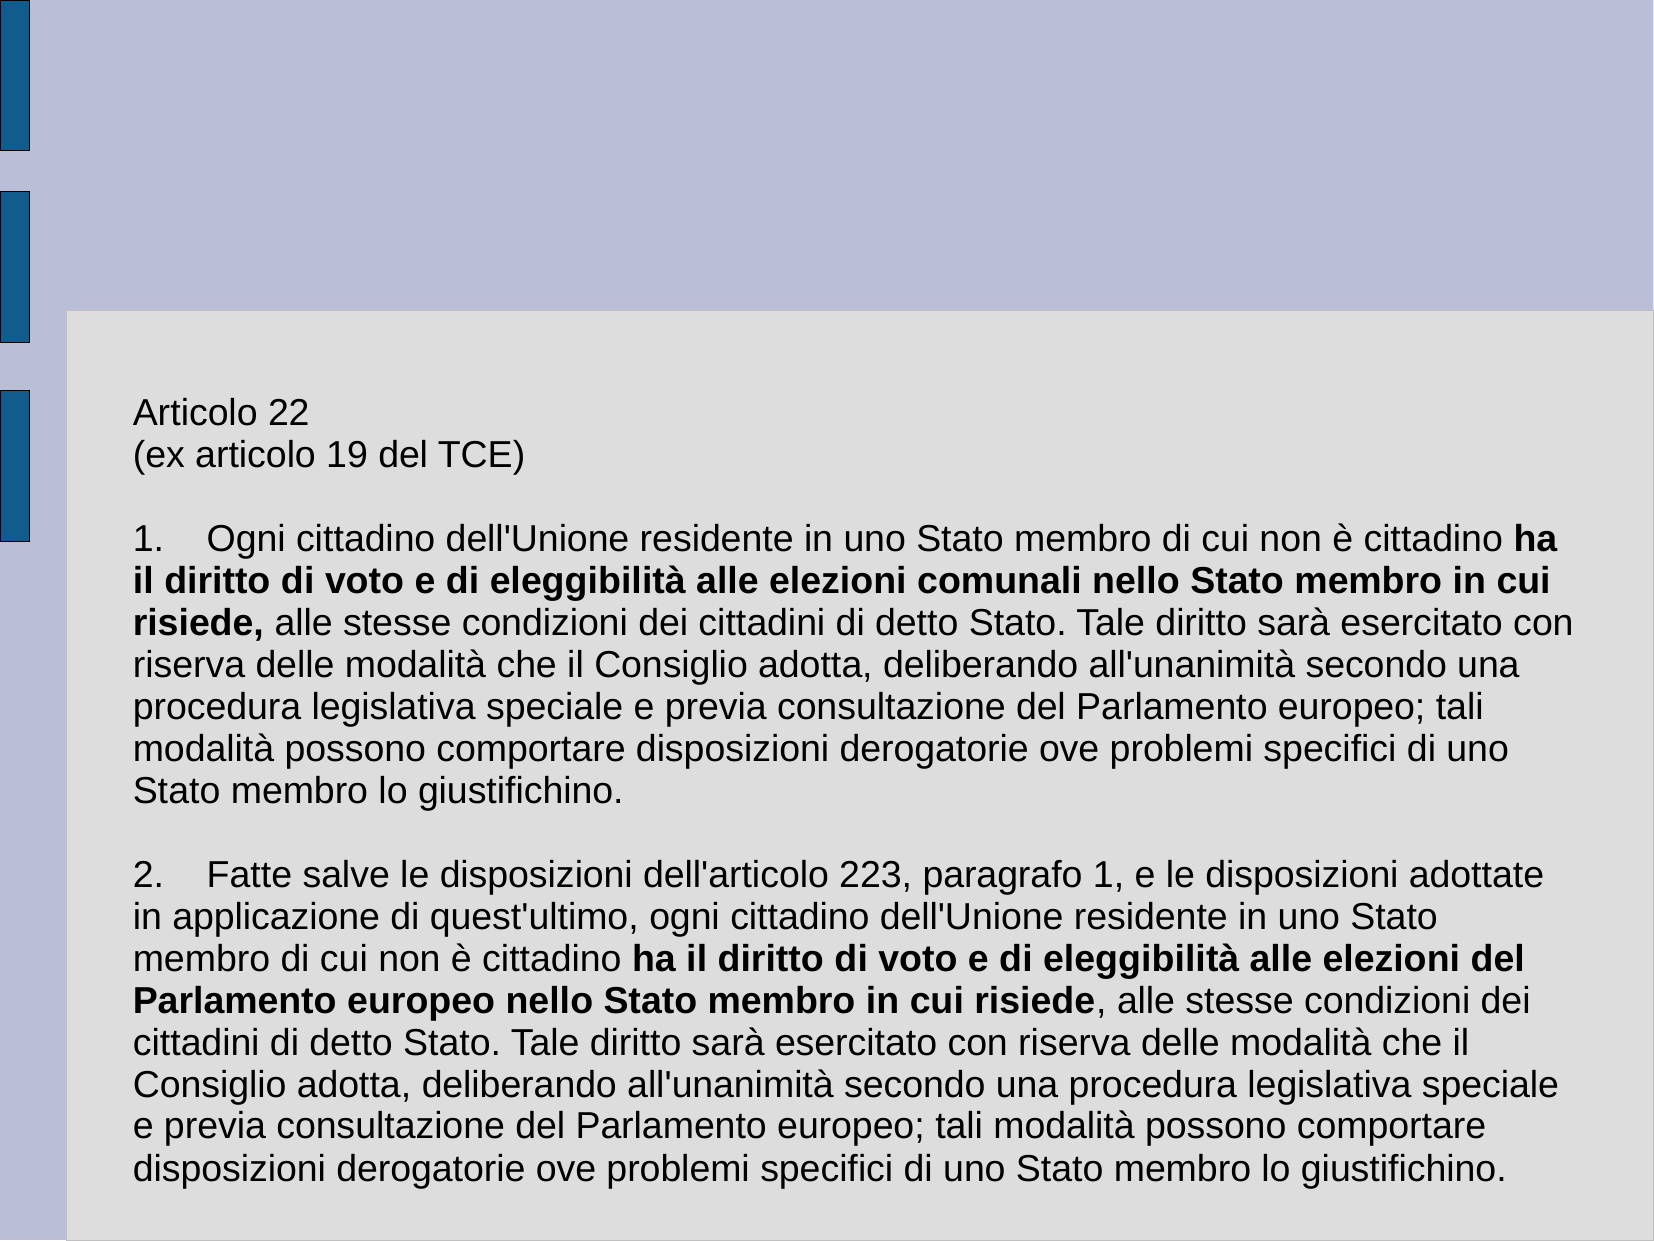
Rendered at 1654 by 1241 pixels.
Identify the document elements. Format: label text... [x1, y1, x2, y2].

text_box Articolo 22 (ex articolo 19 del TCE) 1. Ogni cittadino dell'Unione residente in uno Stato membro di cui non è cittadino ha il diritto di voto e di eleggibilità alle elezioni comunali nello Stato membro in cui risiede, alle stesse condizioni dei cittadini di detto Stato. Tale diritto sarà esercitato con riserva delle modalità che il Consiglio adotta, deliberando all'unanimità secondo una procedura legislativa speciale e previa consultazione del Parlamento europeo; tali modalità possono comportare disposizioni derogatorie ove problemi specifici di uno Stato membro lo giustifichino. 2. Fatte salve le disposizioni dell'articolo 223, paragrafo 1, e le disposizioni adottate in applicazione di quest'ultimo, ogni cittadino dell'Unione residente in uno Stato membro di cui non è cittadino ha il diritto di voto e di eleggibilità alle elezioni del Parlamento europeo nello Stato membro in cui risiede, alle stesse condizioni dei cittadini di detto Stato. Tale diritto sarà esercitato con riserva delle modalità che il Consiglio adotta, deliberando all'unanimità secondo una procedura legislativa speciale e previa consultazione del Parlamento europeo; tali modalità possono comportare disposizioni derogatorie ove problemi specifici di uno Stato membro lo giustifichino. [118, 383, 1595, 1204]
